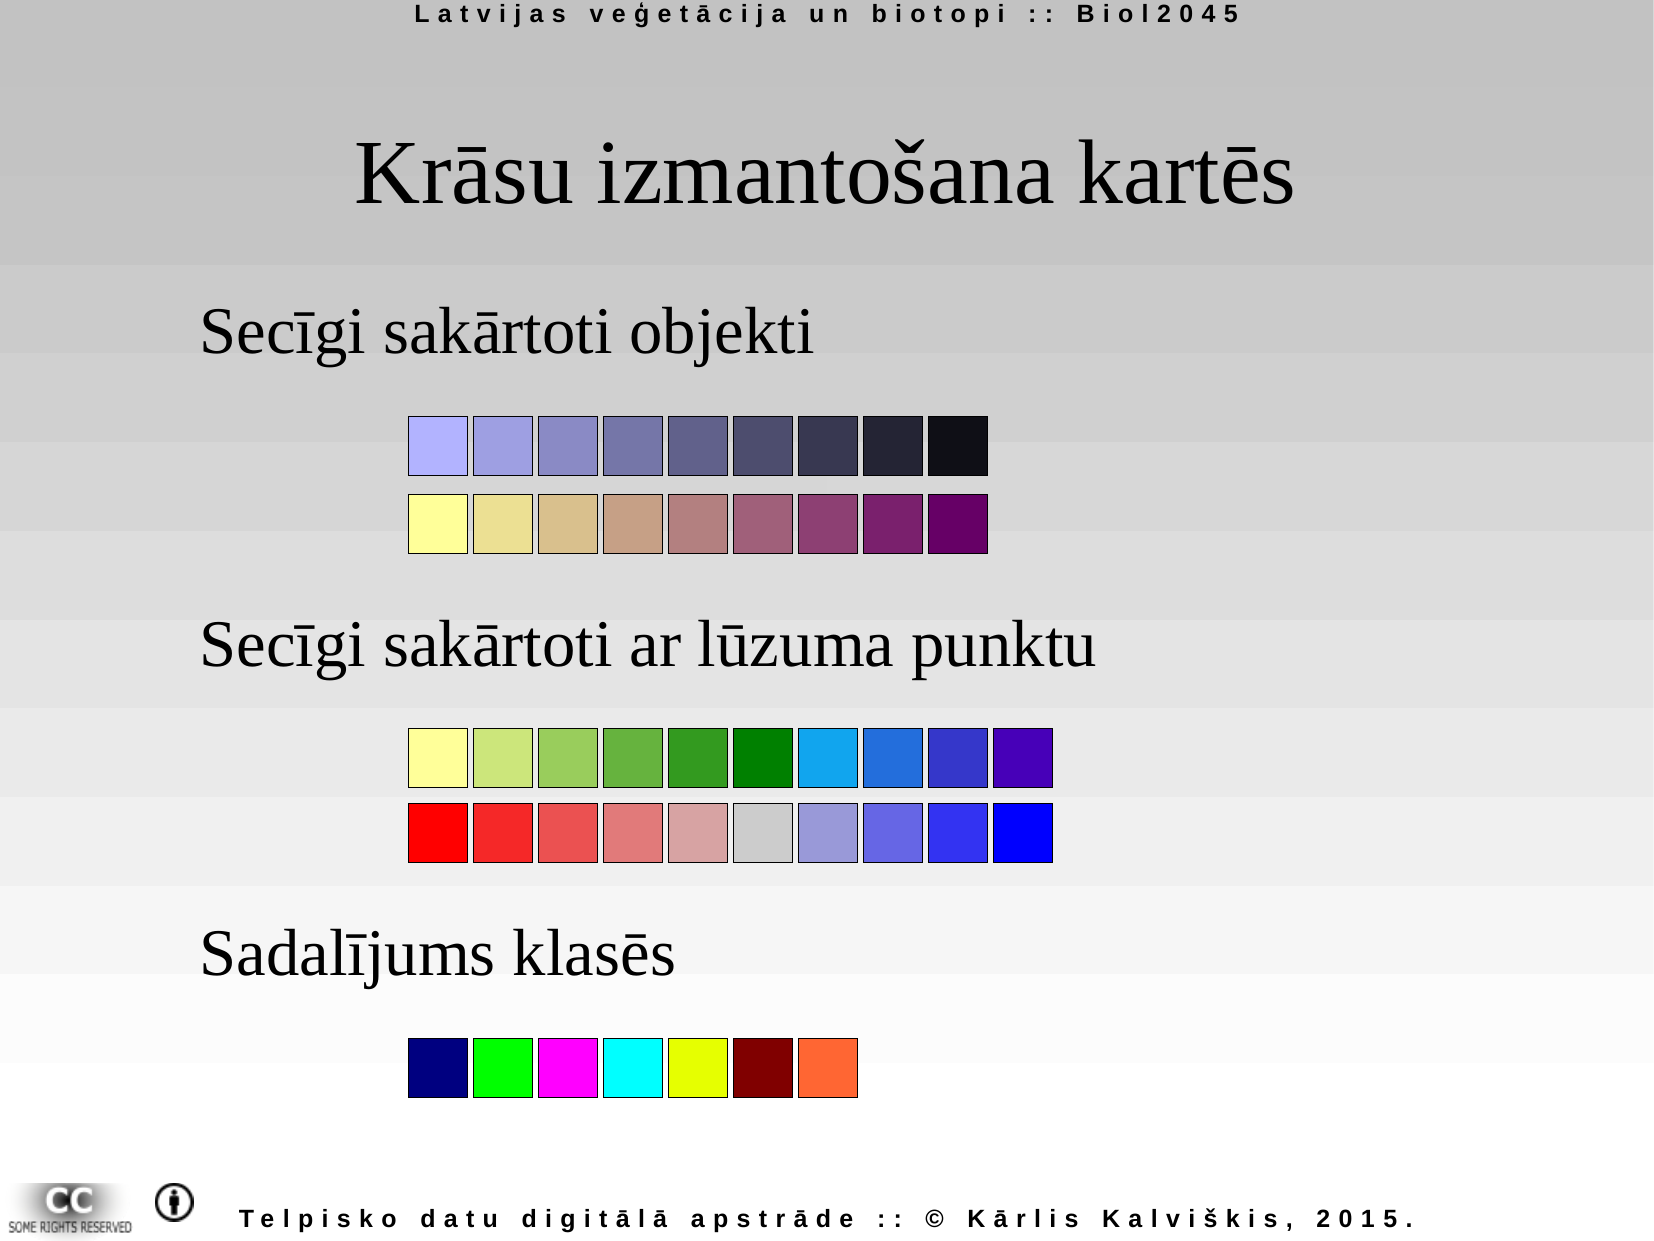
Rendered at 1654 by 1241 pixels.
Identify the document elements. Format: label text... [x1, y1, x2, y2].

text_box [733, 416, 793, 476]
text_box [798, 416, 858, 476]
text_box [473, 416, 533, 476]
text_box [408, 494, 468, 554]
text_box [538, 416, 598, 476]
text_box [928, 803, 988, 863]
text_box [863, 728, 923, 788]
text_box [733, 1038, 793, 1098]
text_box [538, 1038, 598, 1098]
text_box [863, 416, 923, 476]
text_box [798, 728, 858, 788]
text_box Secīgi sakārtoti ar lūzuma punktu [199, 606, 1272, 693]
text_box [733, 728, 793, 788]
text_box [798, 1038, 858, 1098]
text_box [733, 803, 793, 863]
text_box [863, 494, 923, 554]
text_box [538, 803, 598, 863]
text_box [993, 803, 1053, 863]
text_box [668, 494, 728, 554]
text_box Secīgi sakārtoti objekti [199, 294, 912, 381]
text_box Sadalījums klasēs [199, 916, 759, 1003]
picture [0, 0, 1654, 1241]
text_box [668, 416, 728, 476]
text_box [928, 494, 988, 554]
text_box [798, 803, 858, 863]
text_box [603, 494, 663, 554]
text_box [798, 494, 858, 554]
text_box [668, 1038, 728, 1098]
text_box [538, 494, 598, 554]
text_box [603, 1038, 663, 1098]
text_box [473, 728, 533, 788]
title Krāsu izmantošana kartēs [29, 49, 1625, 296]
text_box [928, 728, 988, 788]
text_box [993, 728, 1053, 788]
text_box [408, 728, 468, 788]
text_box [733, 494, 793, 554]
text_box [408, 1038, 468, 1098]
text_box [473, 803, 533, 863]
text_box [473, 494, 533, 554]
text_box [668, 728, 728, 788]
text_box [408, 803, 468, 863]
text_box [538, 728, 598, 788]
text_box [668, 803, 728, 863]
text_box [473, 1038, 533, 1098]
text_box [863, 803, 923, 863]
text_box [928, 416, 988, 476]
text_box [603, 416, 663, 476]
text_box [603, 728, 663, 788]
text_box [408, 416, 468, 476]
text_box [603, 803, 663, 863]
